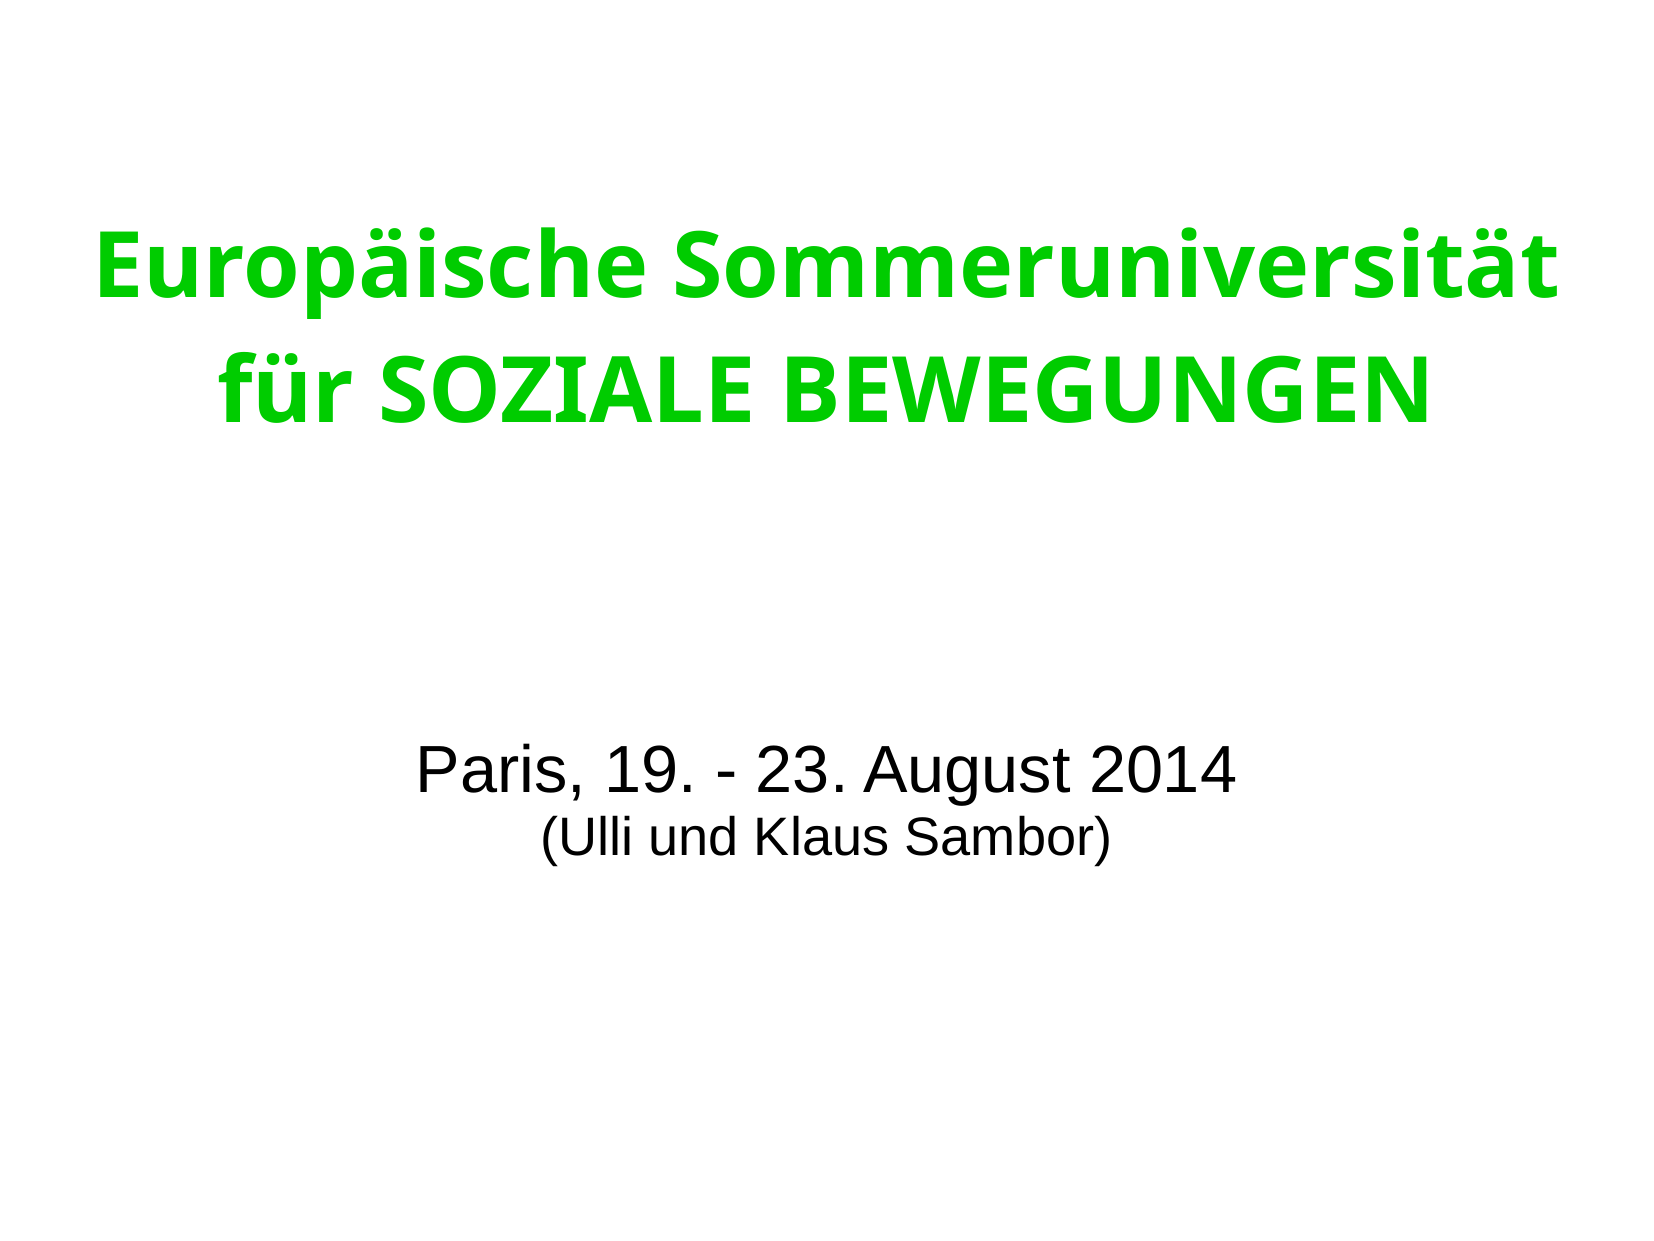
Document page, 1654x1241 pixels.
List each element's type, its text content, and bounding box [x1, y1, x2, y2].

title Europäische Sommeruniversität für SOZIALE BEWEGUNGEN [82, 35, 1571, 290]
subtitle Paris, 19. - 23. August 2014 (Ulli und Klaus Sambor) [82, 290, 1571, 1010]
